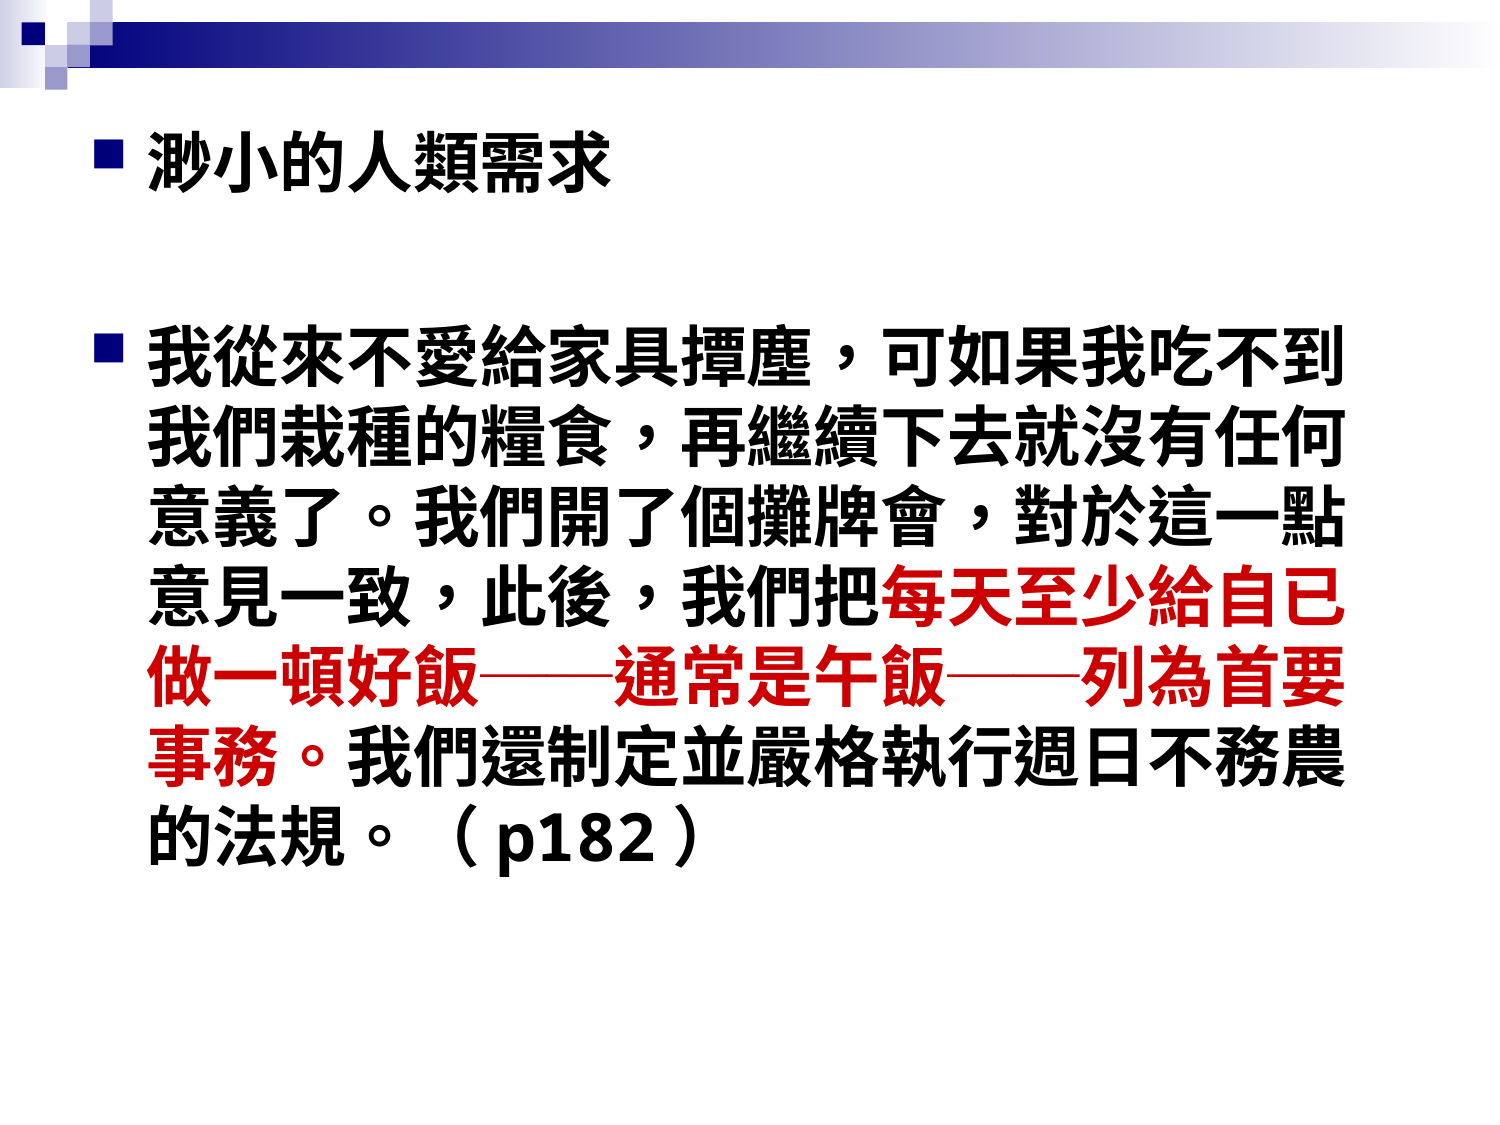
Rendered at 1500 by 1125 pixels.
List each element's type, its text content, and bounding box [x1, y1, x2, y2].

list 渺小的人類需求 我從來不愛給家具撢塵，可如果我吃不到我們栽種的糧食，再繼續下去就沒有任何意義了。我們開了個攤牌會，對於這一點意見一致，此後，我們把每天至少給自已做一頓好飯──通常是午飯──列為首要事務。我們還制定並嚴格執行週日不務農的法規。（p182） [75, 113, 1426, 1035]
